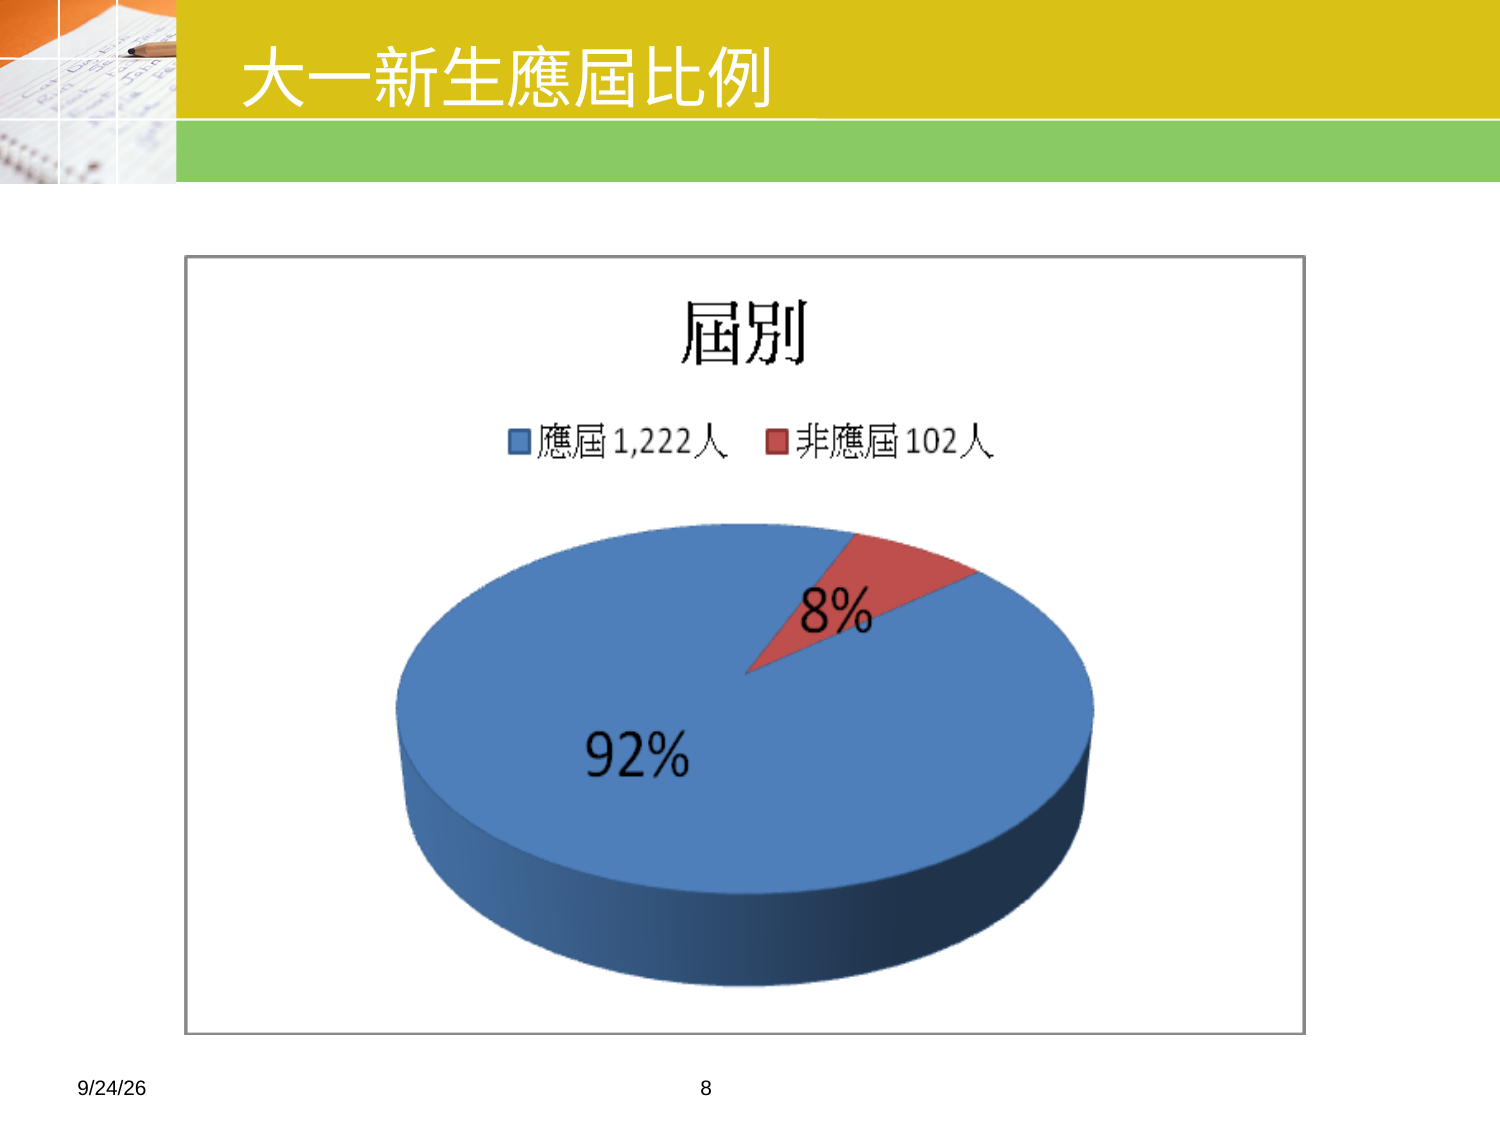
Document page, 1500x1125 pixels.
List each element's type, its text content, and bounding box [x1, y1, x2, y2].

title 大一新生應屆比例 [225, 28, 1388, 109]
text_box [62, 1067, 376, 1111]
text_box [637, 1067, 775, 1111]
picture [183, 255, 1306, 1035]
